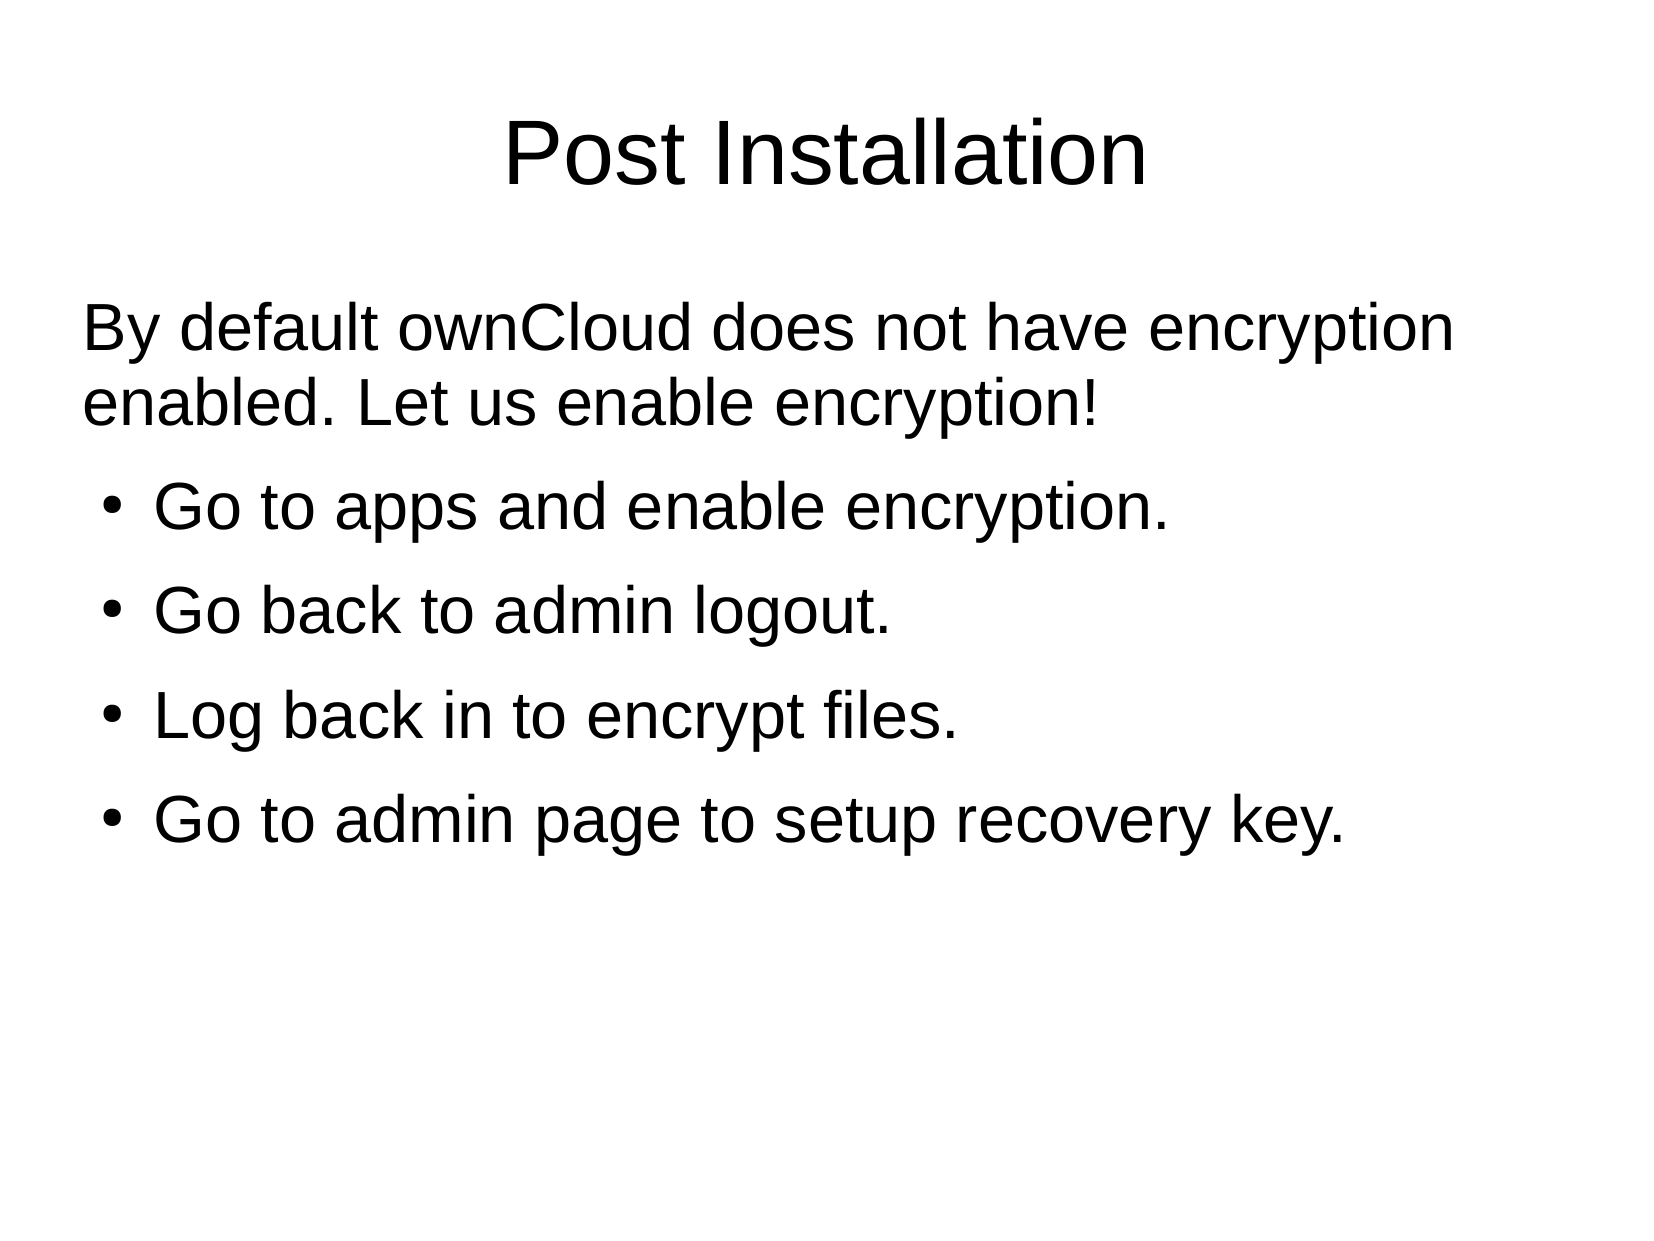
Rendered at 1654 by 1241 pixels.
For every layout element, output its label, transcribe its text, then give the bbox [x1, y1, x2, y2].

title Post Installation [82, 49, 1571, 257]
list By default ownCloud does not have encryption enabled. Let us enable encryption! Go to apps and enable encryption. Go back to admin logout. Log back in to encrypt files. Go to admin page to setup recovery key. [82, 290, 1571, 1010]
